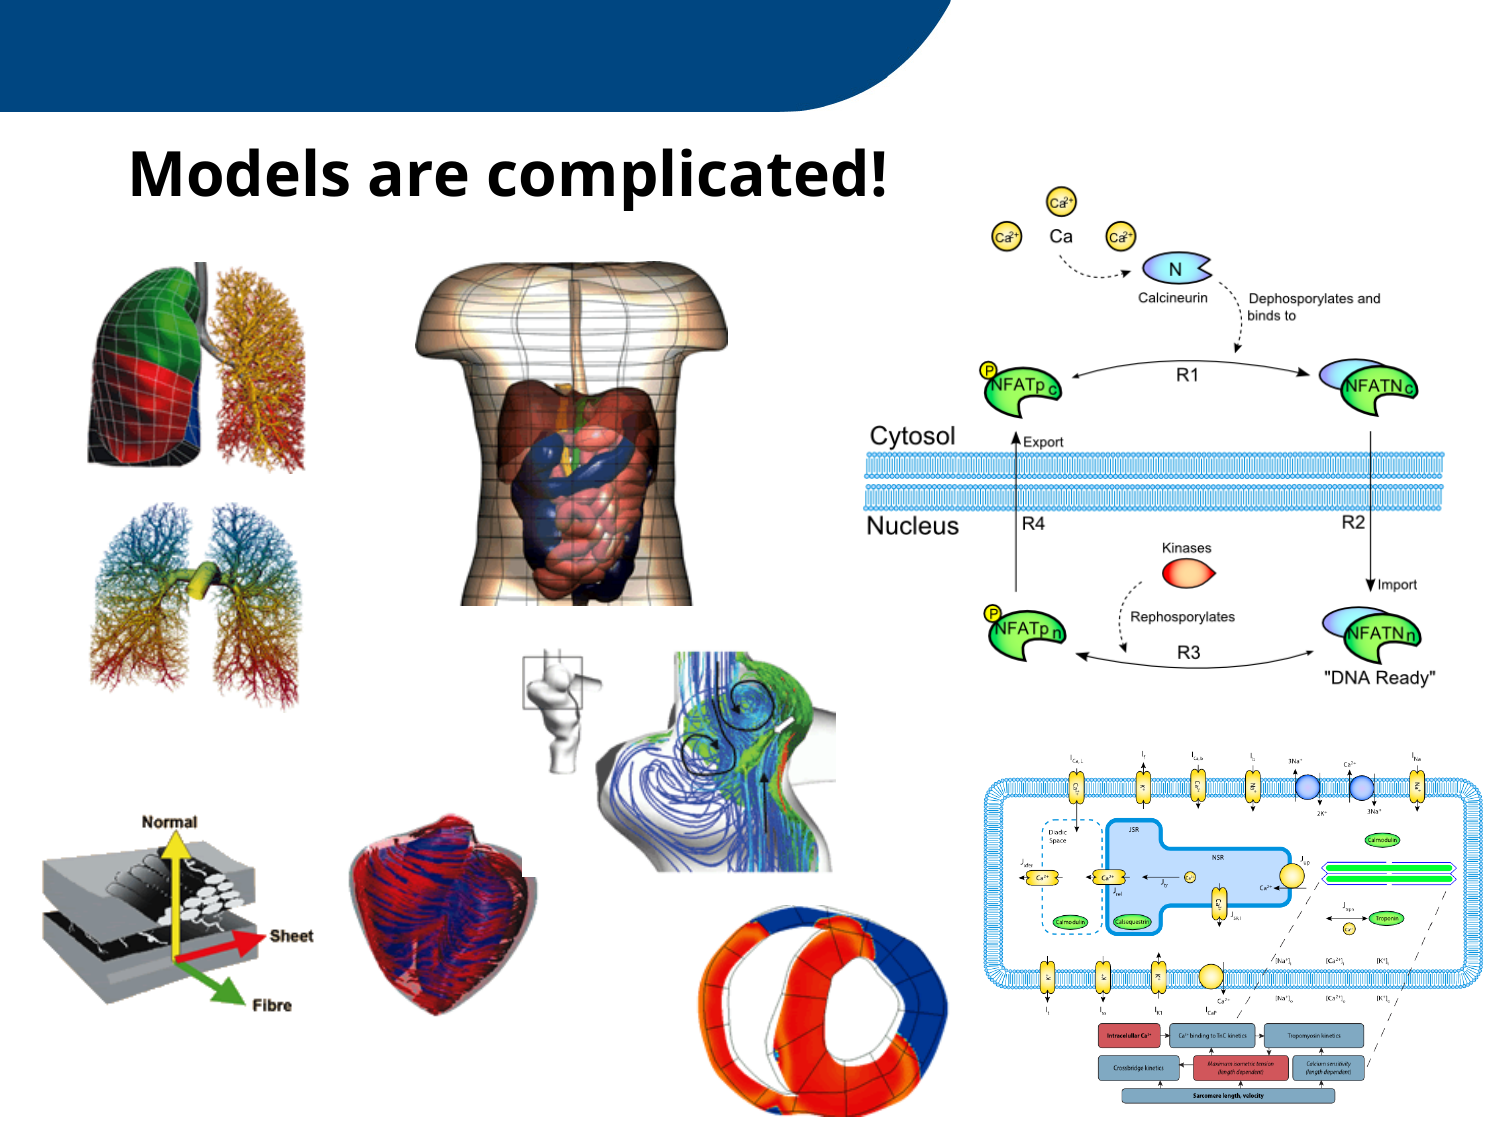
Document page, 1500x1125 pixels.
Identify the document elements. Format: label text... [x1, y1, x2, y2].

picture [415, 261, 728, 606]
picture [849, 162, 1463, 701]
picture [50, 501, 340, 713]
picture [0, 0, 951, 112]
picture [30, 641, 836, 1021]
title Models are complicated! [112, 108, 1388, 237]
picture [50, 262, 340, 474]
picture [675, 905, 965, 1117]
picture [969, 738, 1483, 1109]
